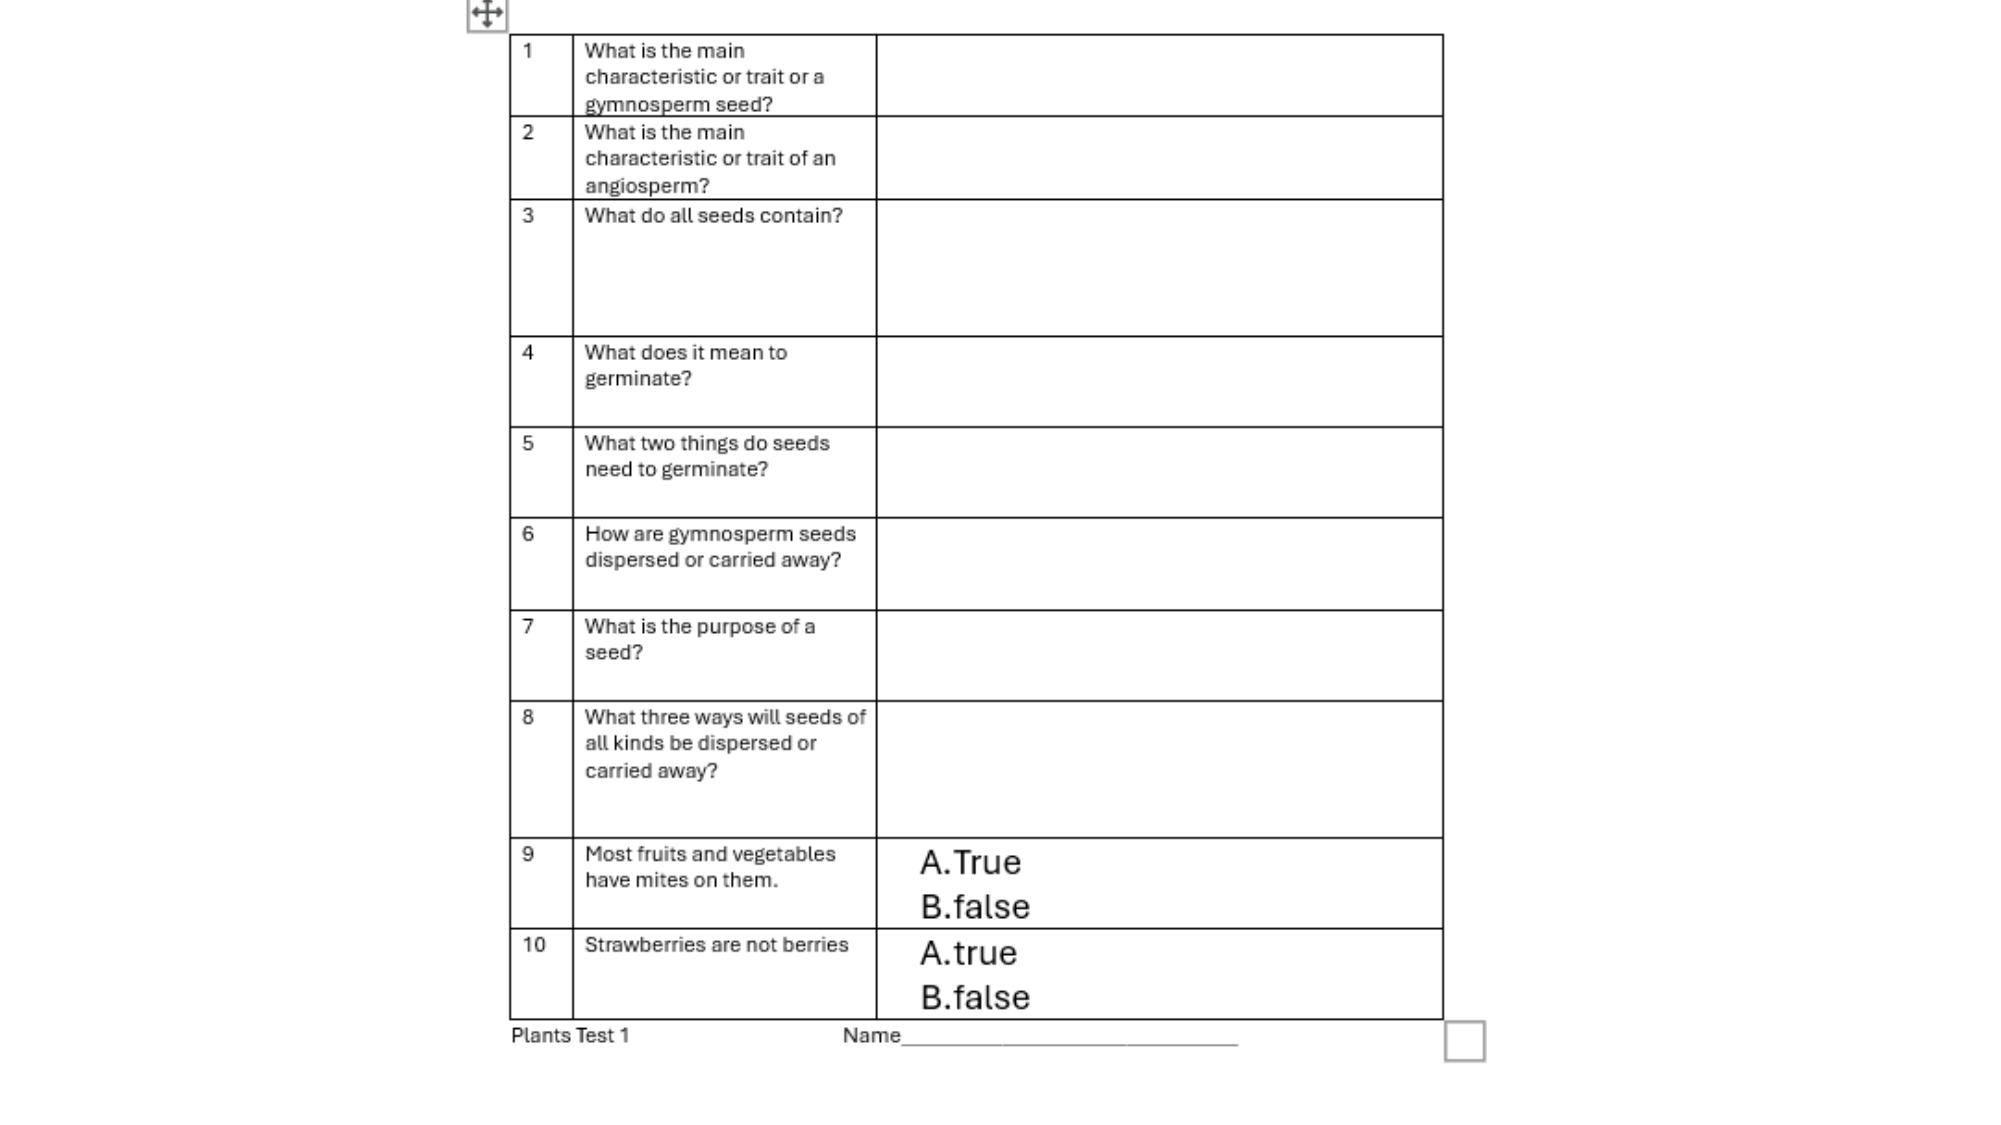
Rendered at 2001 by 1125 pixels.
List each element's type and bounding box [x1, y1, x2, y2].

picture [443, 0, 1500, 1091]
